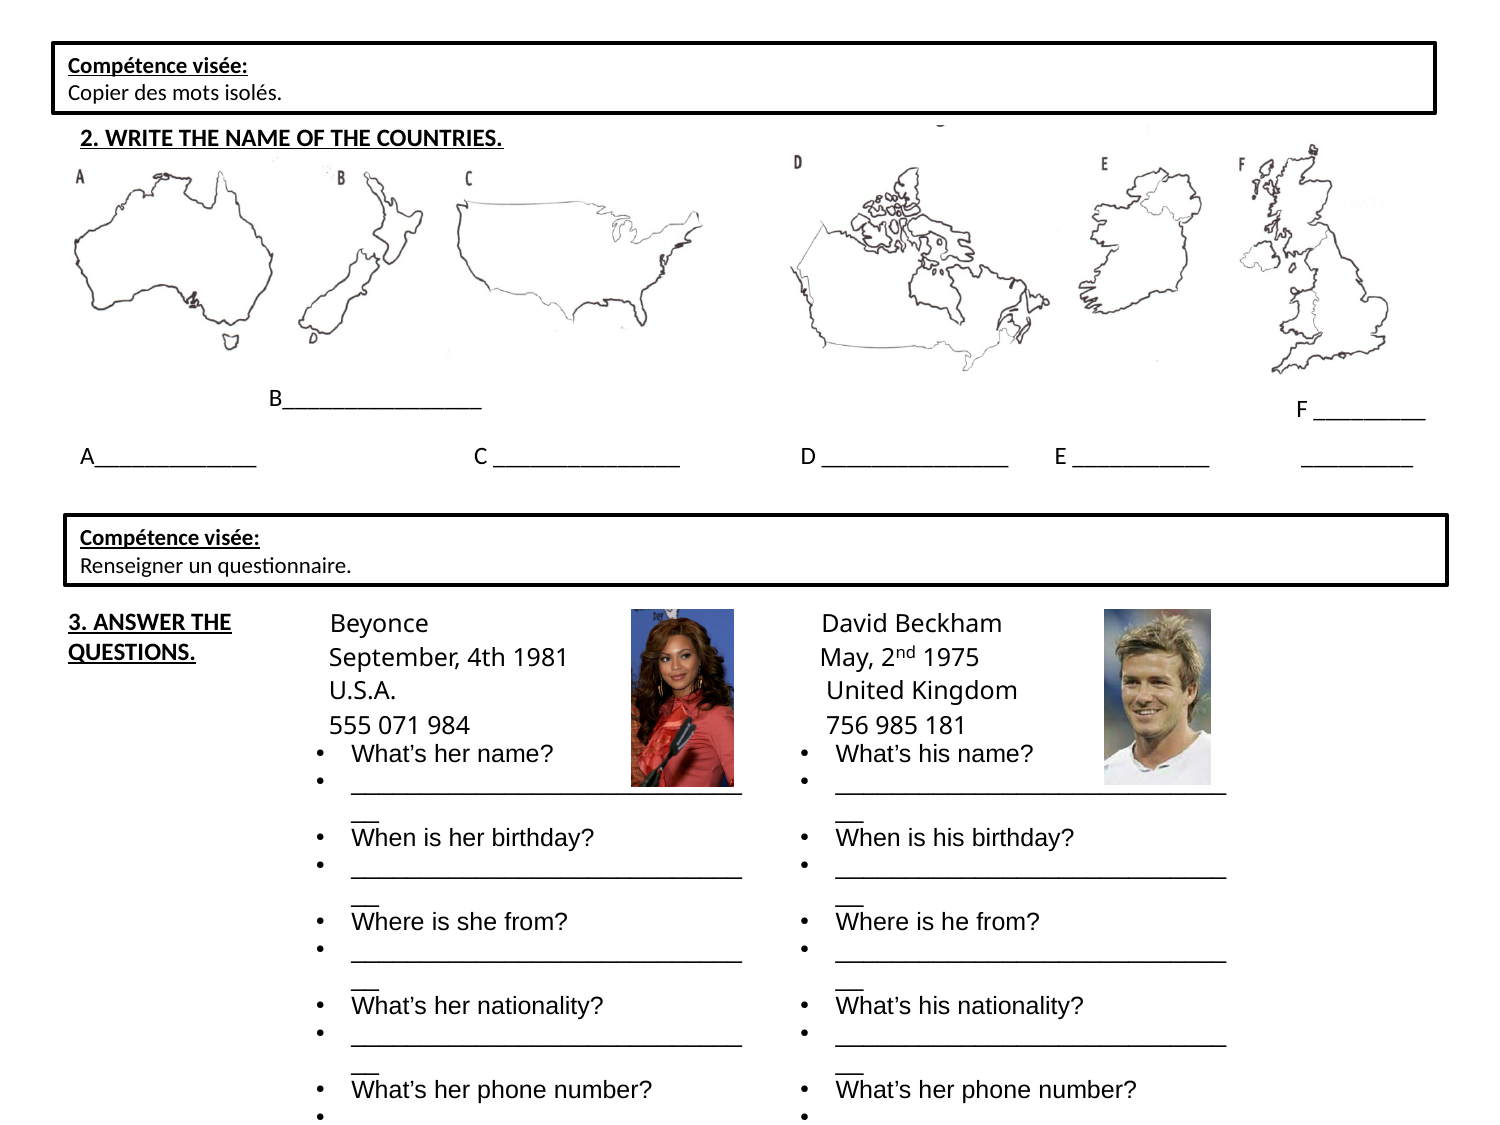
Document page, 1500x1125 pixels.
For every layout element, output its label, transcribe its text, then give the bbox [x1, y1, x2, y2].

table_header Beyonce September, 4th 1981 U.S.A. 555 071 984 [301, 598, 762, 733]
picture [631, 609, 734, 787]
picture [53, 137, 718, 362]
text_box Compétence visée: Copier des mots isolés. [53, 42, 1436, 113]
text_box Compétence visée: Renseigner un questionnaire. [64, 515, 1447, 586]
table_header David Beckham May, 2nd 1975 United Kingdom 756 985 181 [785, 598, 1246, 733]
text_box F _________ [1281, 385, 1447, 431]
table_cell What’s his name? ______________________________ When is his birthday? ______________________________ Where is he from? ______________________________ What’s his nationality? ______________________________ What’s her phone number? ______________________________ [785, 733, 1246, 1125]
text_box 3. ANSWER THE QUESTIONS. [53, 597, 266, 673]
picture [773, 125, 1403, 387]
text_box A_____________ C _______________ D _______________ E ___________ _________ [64, 432, 1436, 478]
text_box B________________ [253, 373, 526, 419]
picture [1104, 609, 1211, 785]
table_cell What’s her name? ______________________________ When is her birthday? ______________________________ Where is she from? ______________________________ What’s her nationality? ______________________________ What’s her phone number? ______________________________ [301, 733, 762, 1125]
text_box 2. WRITE THE NAME OF THE COUNTRIES. [64, 113, 609, 159]
